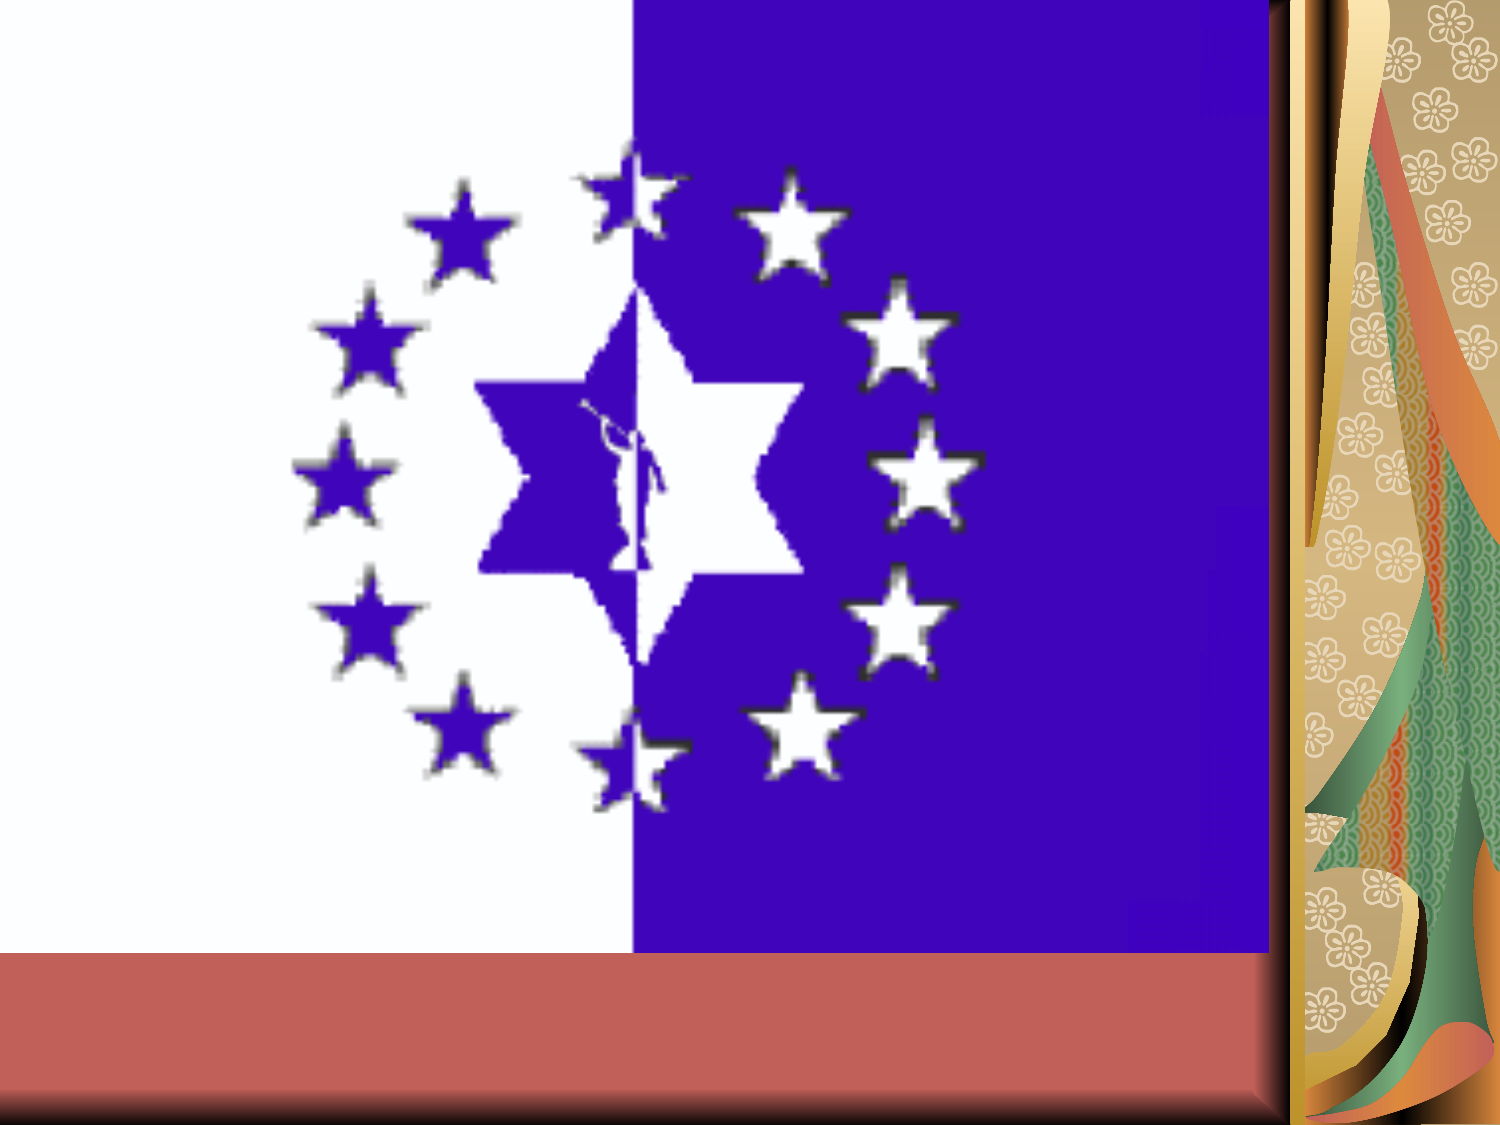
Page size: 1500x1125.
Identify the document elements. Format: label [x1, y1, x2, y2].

picture [1314, 144, 1500, 936]
picture [0, 0, 1269, 953]
